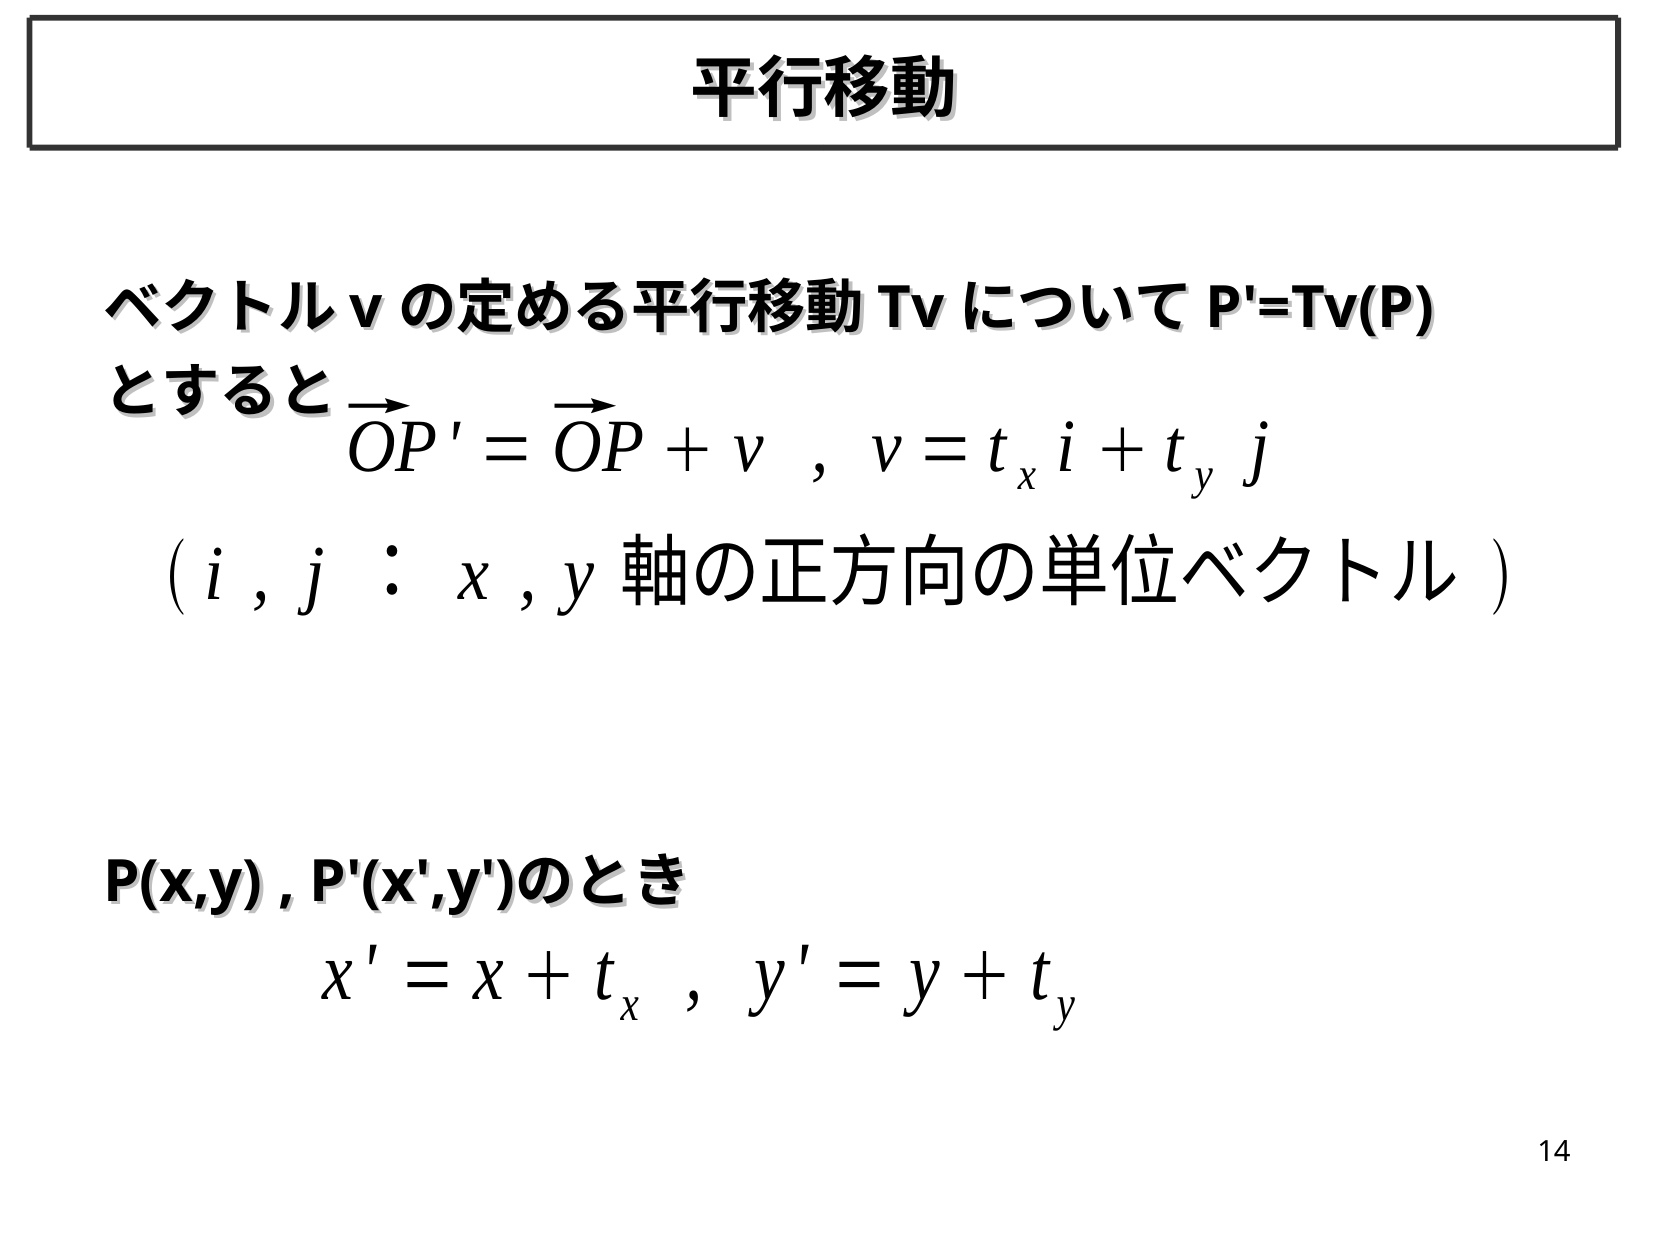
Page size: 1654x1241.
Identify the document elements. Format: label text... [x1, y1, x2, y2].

chart [147, 531, 1528, 709]
text_box ベクトル v の定める平行移動 Tv について P'=Tv(P) とすると [88, 252, 1293, 393]
text_box P(x,y) , P'(x',y')のとき [88, 826, 622, 905]
chart [301, 927, 1093, 1034]
chart [324, 395, 1286, 502]
text_box 平行移動 [29, 17, 1619, 148]
